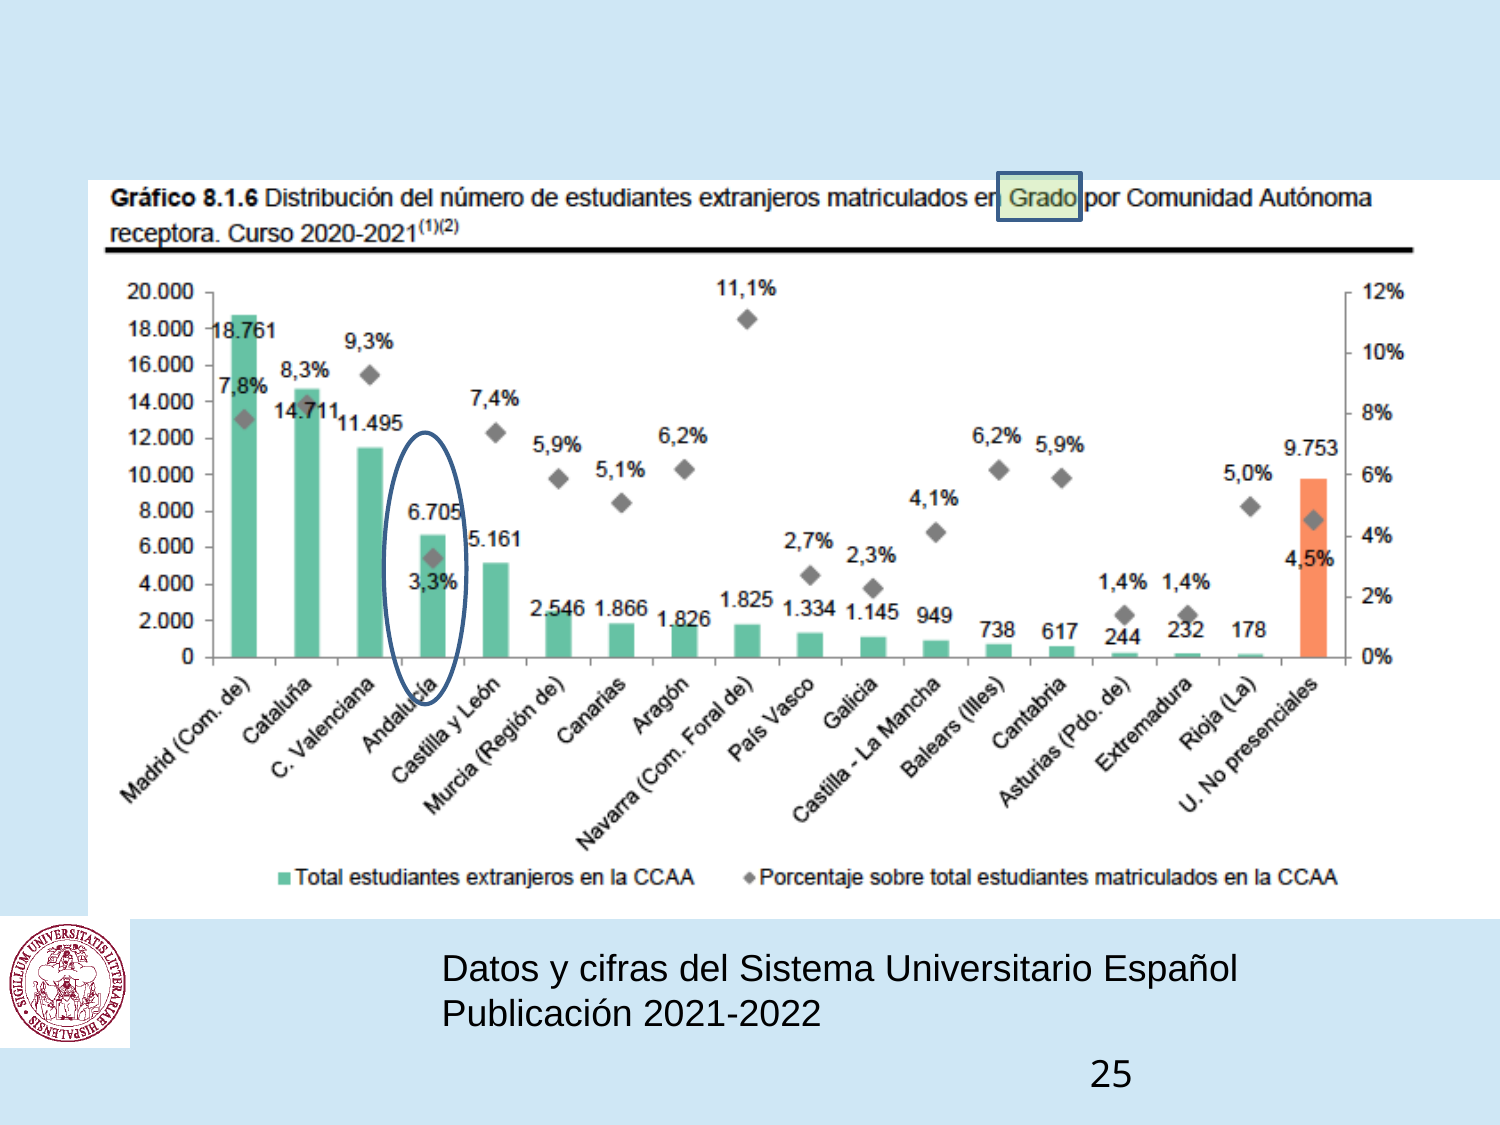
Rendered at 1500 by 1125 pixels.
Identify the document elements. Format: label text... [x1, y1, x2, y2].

slide_number <número> [1074, 1042, 1425, 1103]
picture [0, 180, 1500, 1048]
text_box Datos y cifras del Sistema Universitario Español Publicación 2021-2022 [426, 936, 1355, 1042]
text_box [997, 172, 1081, 220]
